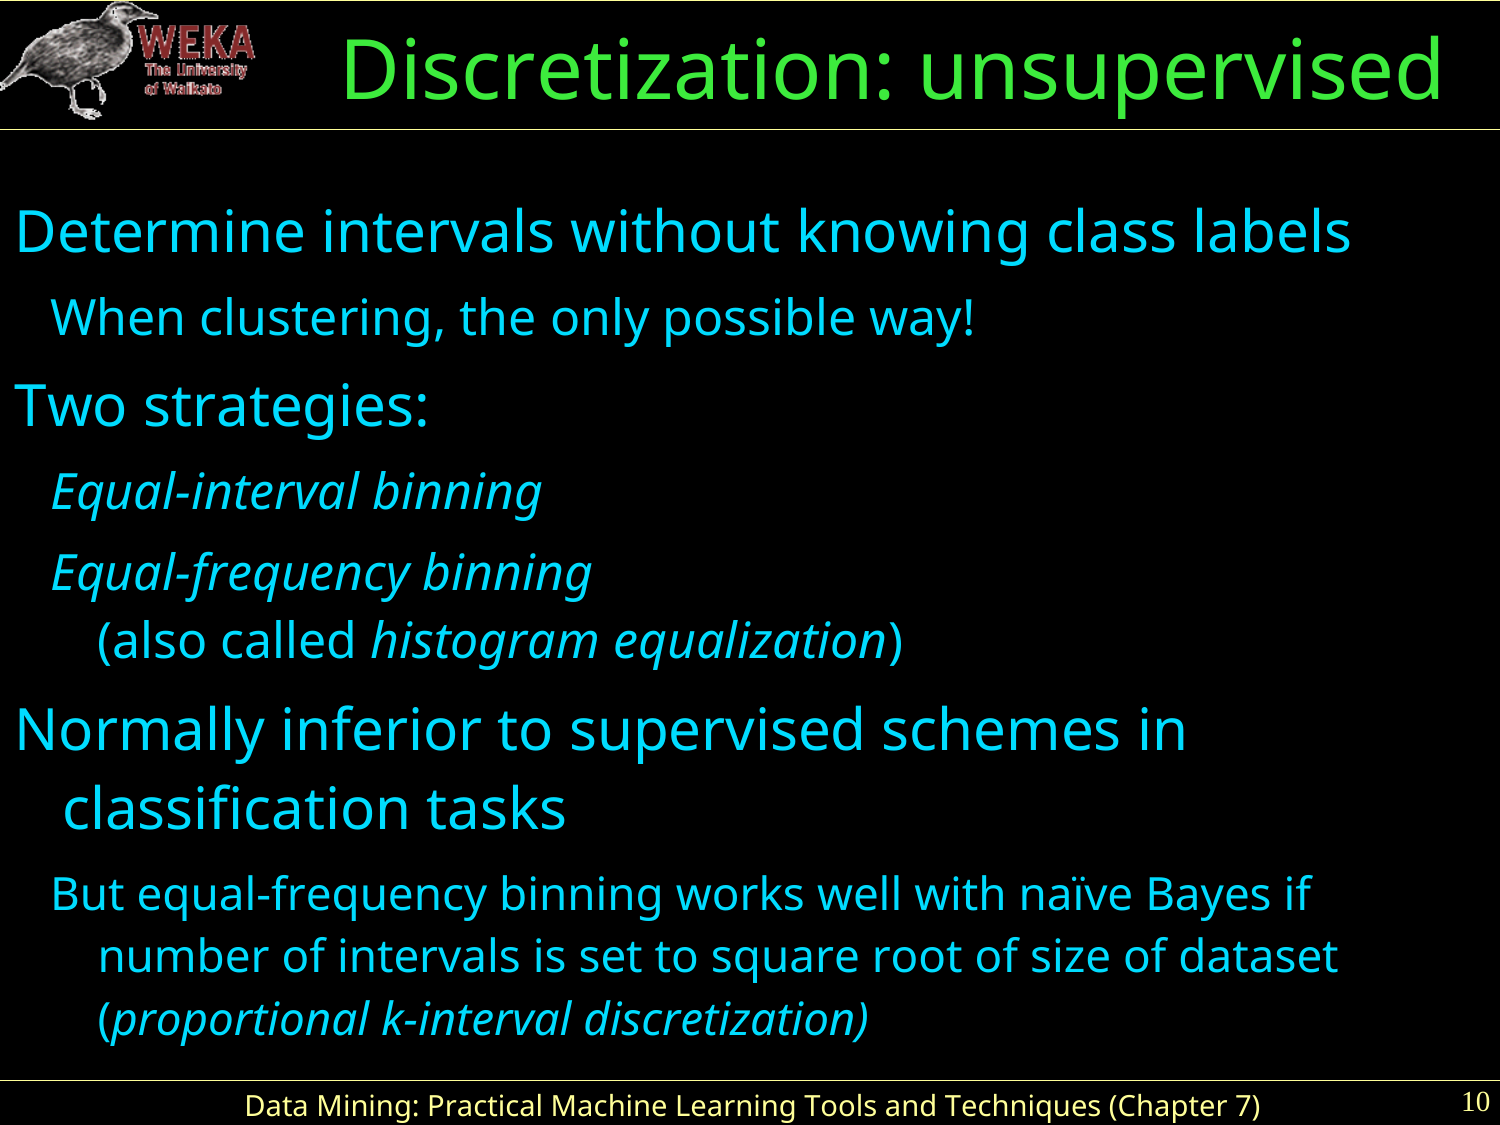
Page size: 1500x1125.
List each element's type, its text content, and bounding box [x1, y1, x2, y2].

text_box Determine intervals without knowing class labels When clustering, the only possible way! Two strategies: Equal-interval binning Equal-frequency binning (also called histogram equalization) Normally inferior to supervised schemes in classification tasks But equal-frequency binning works well with naïve Bayes if number of intervals is set to square root of size of dataset (proportional k-interval discretization) [0, 182, 1500, 931]
title Discretization: unsupervised [324, 0, 1500, 148]
picture [0, 1, 266, 129]
